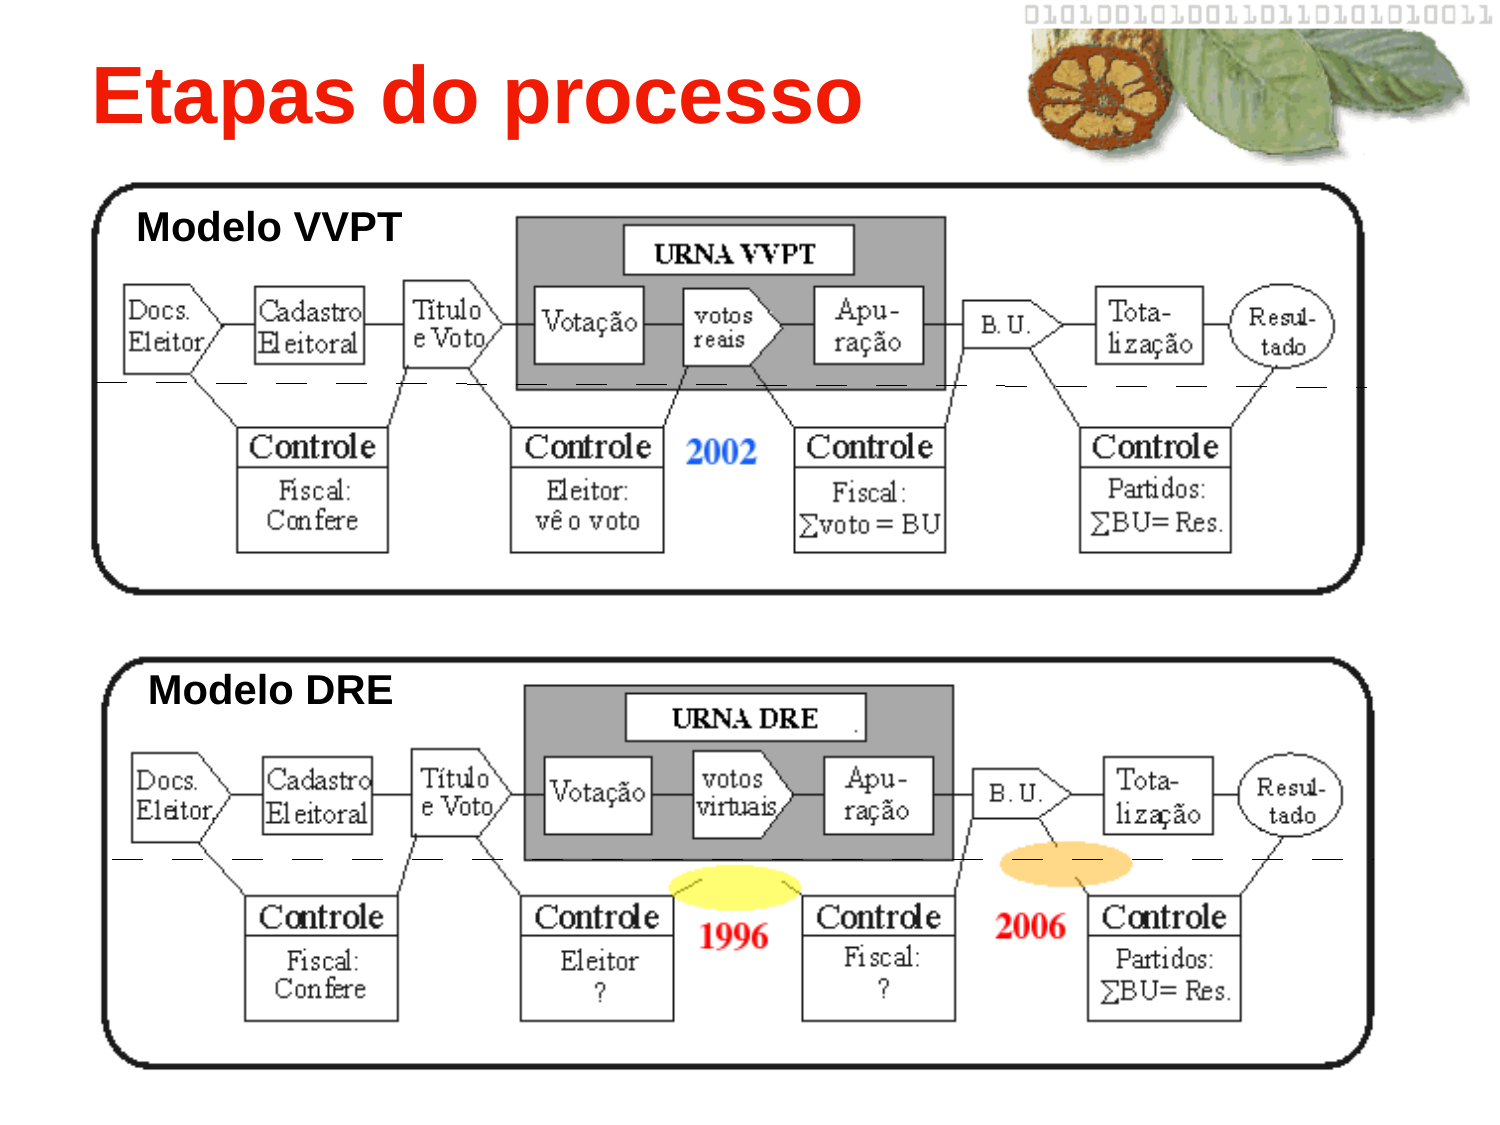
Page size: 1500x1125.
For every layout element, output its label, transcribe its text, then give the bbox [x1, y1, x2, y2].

text_box Modelo VVPT [136, 206, 404, 254]
picture [82, 173, 1387, 1078]
picture [1021, 0, 1494, 166]
text_box Modelo DRE [147, 669, 394, 716]
title Etapas do processo [76, 28, 932, 149]
